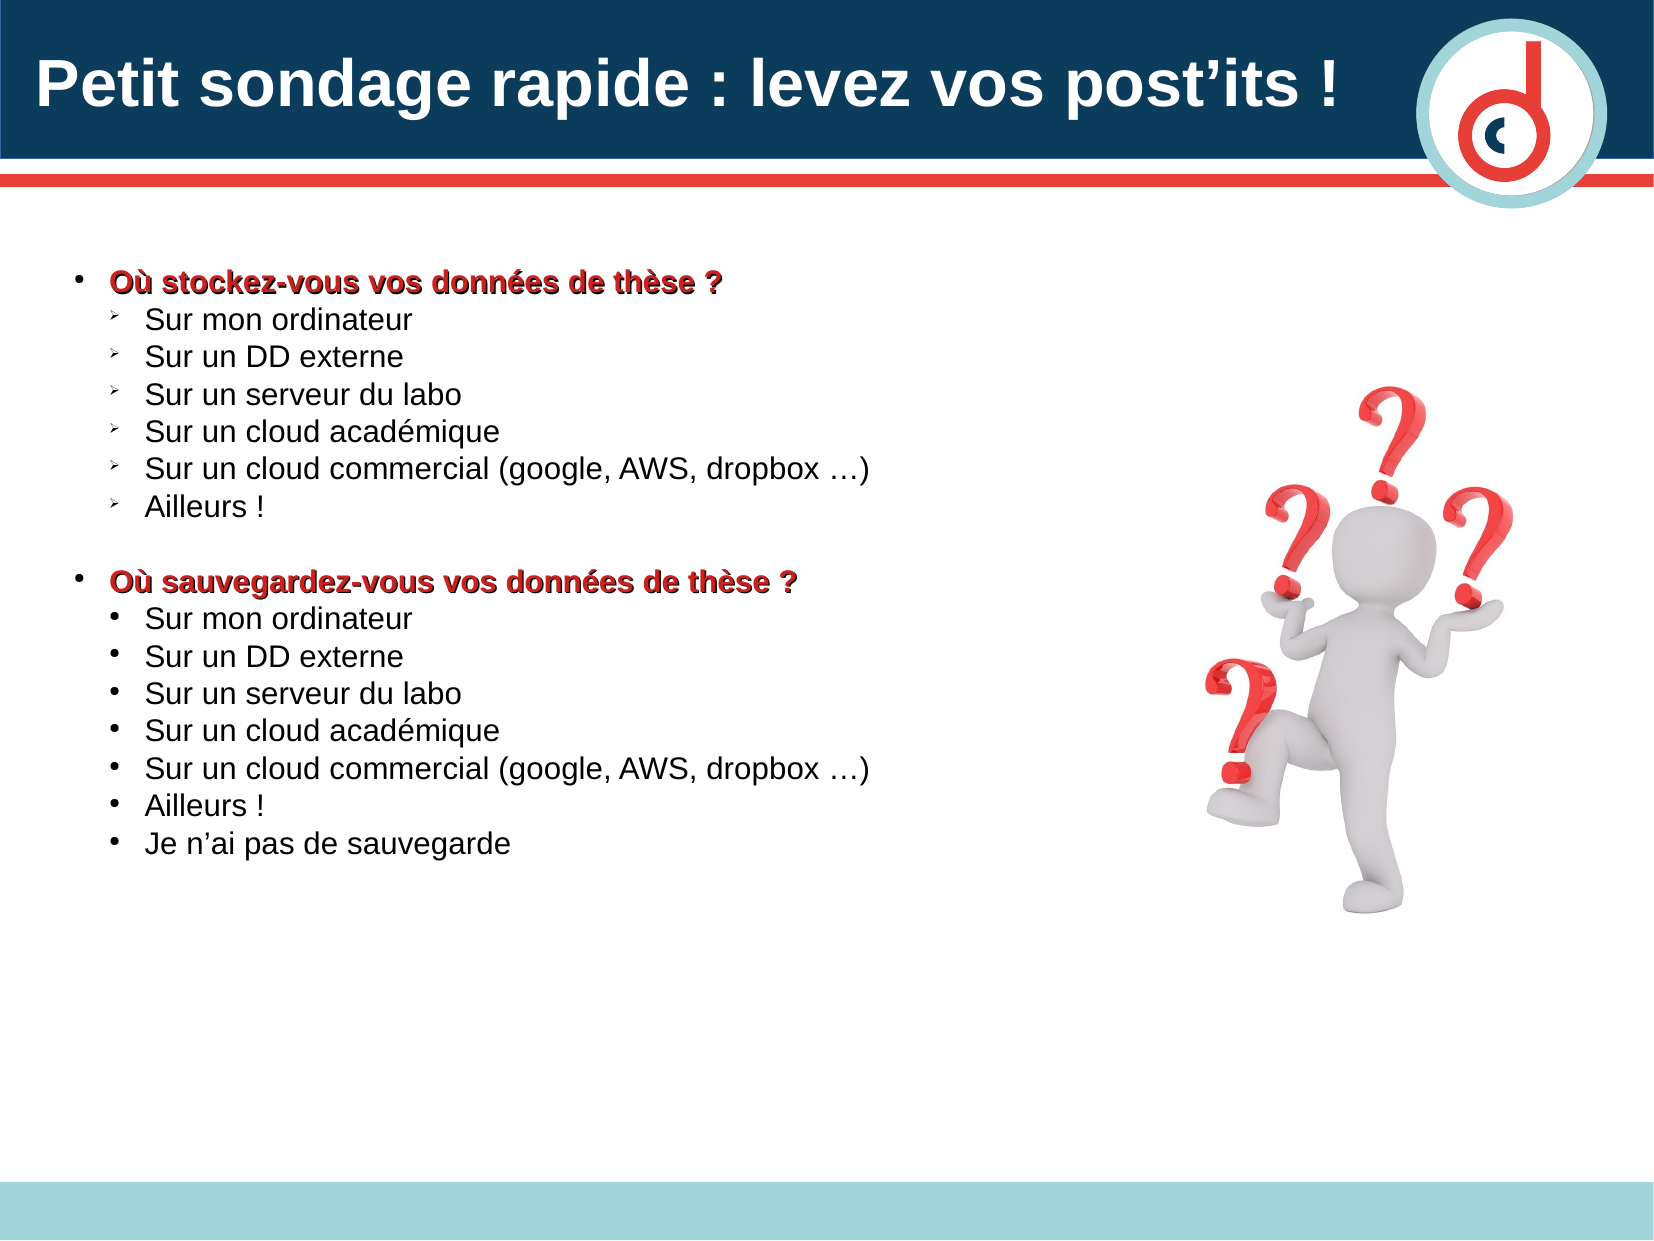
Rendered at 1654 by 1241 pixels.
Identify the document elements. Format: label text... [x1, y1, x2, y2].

picture [1062, 354, 1654, 945]
text_box Où stockez-vous vos données de thèse ? Sur mon ordinateur Sur un DD externe Sur un serveur du labo Sur un cloud académique Sur un cloud commercial (google, AWS, dropbox …) Ailleurs ! Où sauvegardez-vous vos données de thèse ? Sur mon ordinateur Sur un DD externe Sur un serveur du labo Sur un cloud académique Sur un cloud commercial (google, AWS, dropbox …) Ailleurs ! Je n’ai pas de sauvegarde [59, 254, 1595, 1152]
title Petit sondage rapide : levez vos post’its ! [35, 11, 1430, 159]
